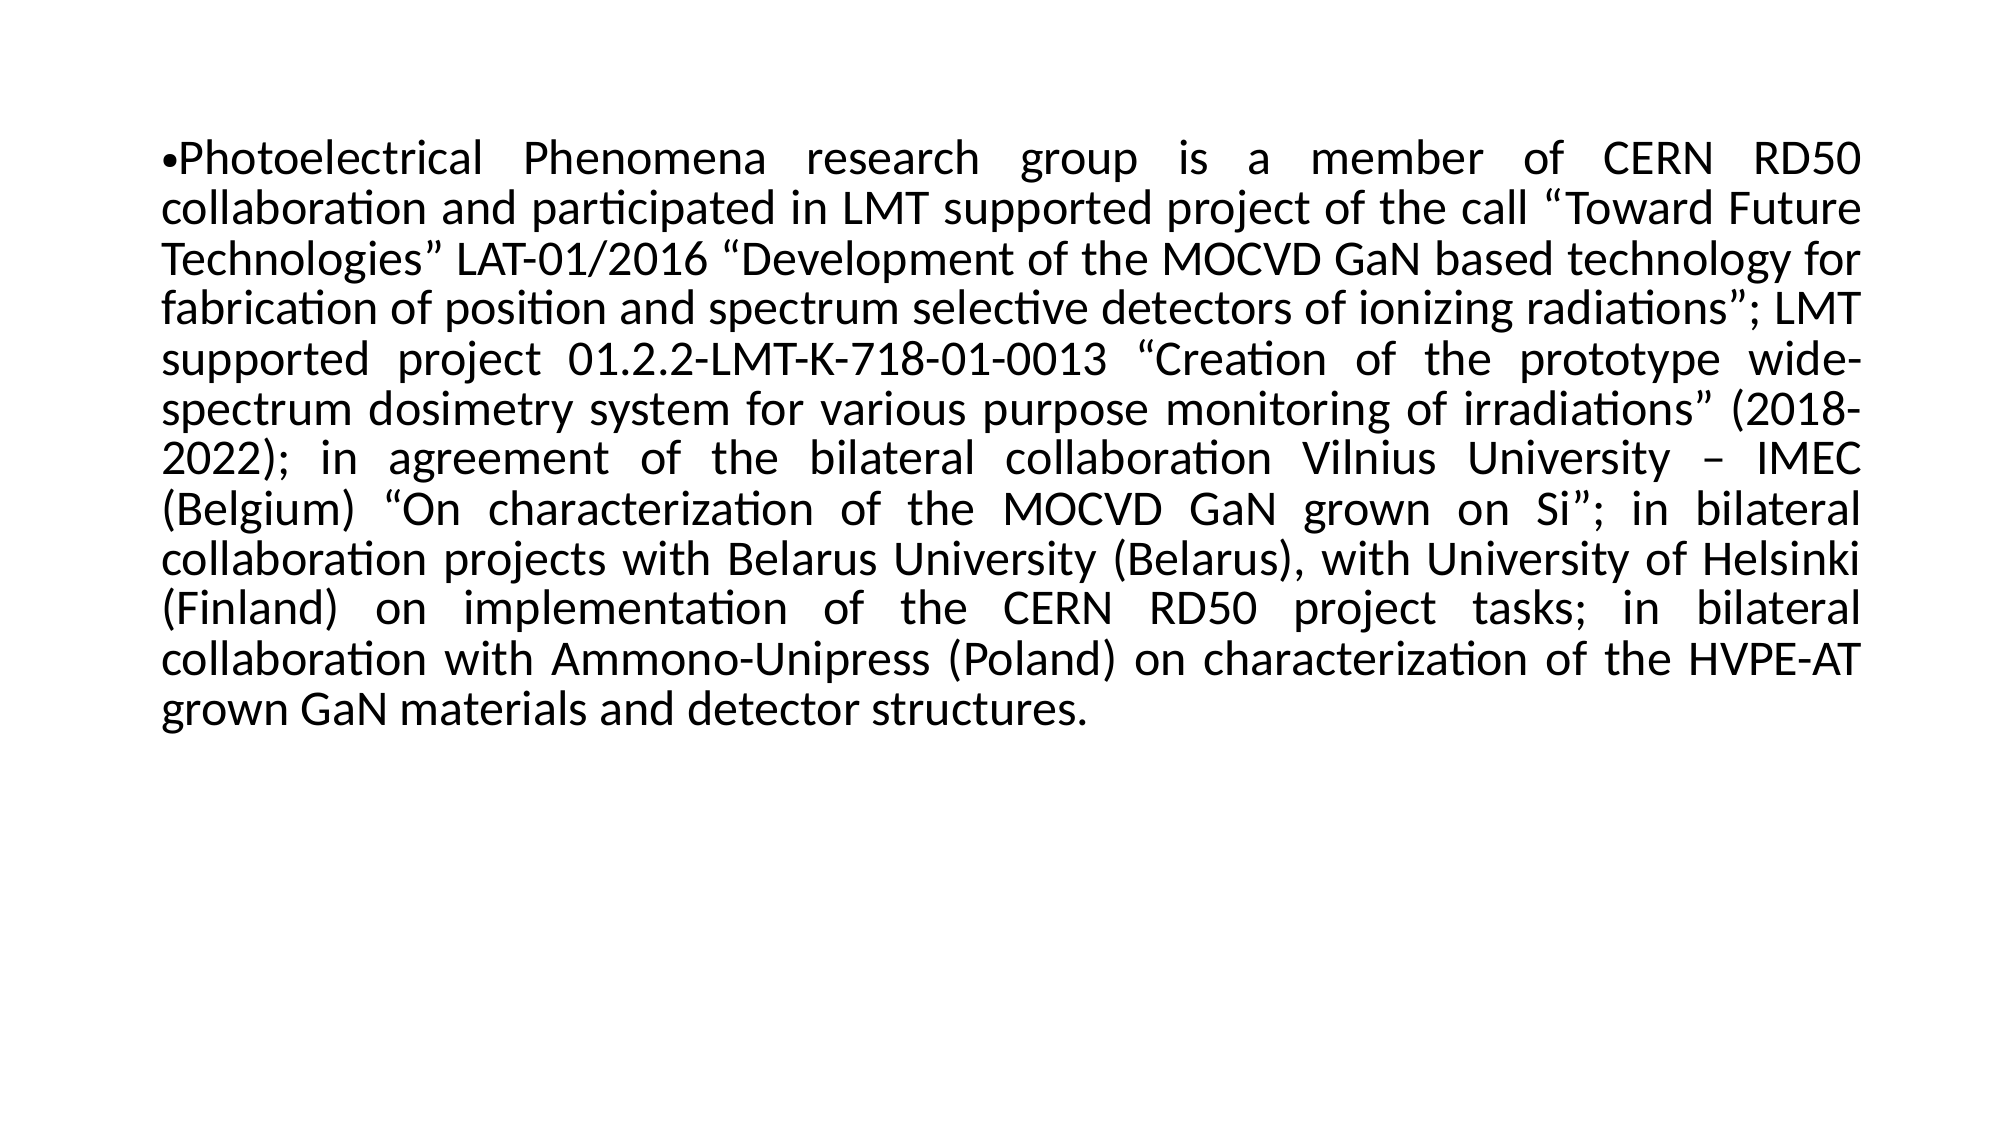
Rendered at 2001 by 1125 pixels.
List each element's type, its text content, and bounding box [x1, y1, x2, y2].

text_box Photoelectrical Phenomena research group is a member of CERN RD50 collaboration and participated in LMT supported project of the call “Toward Future Technologies” LAT-01/2016 “Development of the MOCVD GaN based technology for fabrication of position and spectrum selective detectors of ionizing radiations”; LMT supported project 01.2.2-LMT-K-718-01-0013 “Creation of the prototype wide-spectrum dosimetry system for various purpose monitoring of irradiations” (2018-2022); in agreement of the bilateral collaboration Vilnius University – IMEC (Belgium) “On characterization of the MOCVD GaN grown on Si”; in bilateral collaboration projects with Belarus University (Belarus), with University of Helsinki (Finland) on implementation of the CERN RD50 project tasks; in bilateral collaboration with Ammono-Unipress (Poland) on characterization of the HVPE-AT grown GaN materials and detector structures. [146, 130, 1878, 745]
